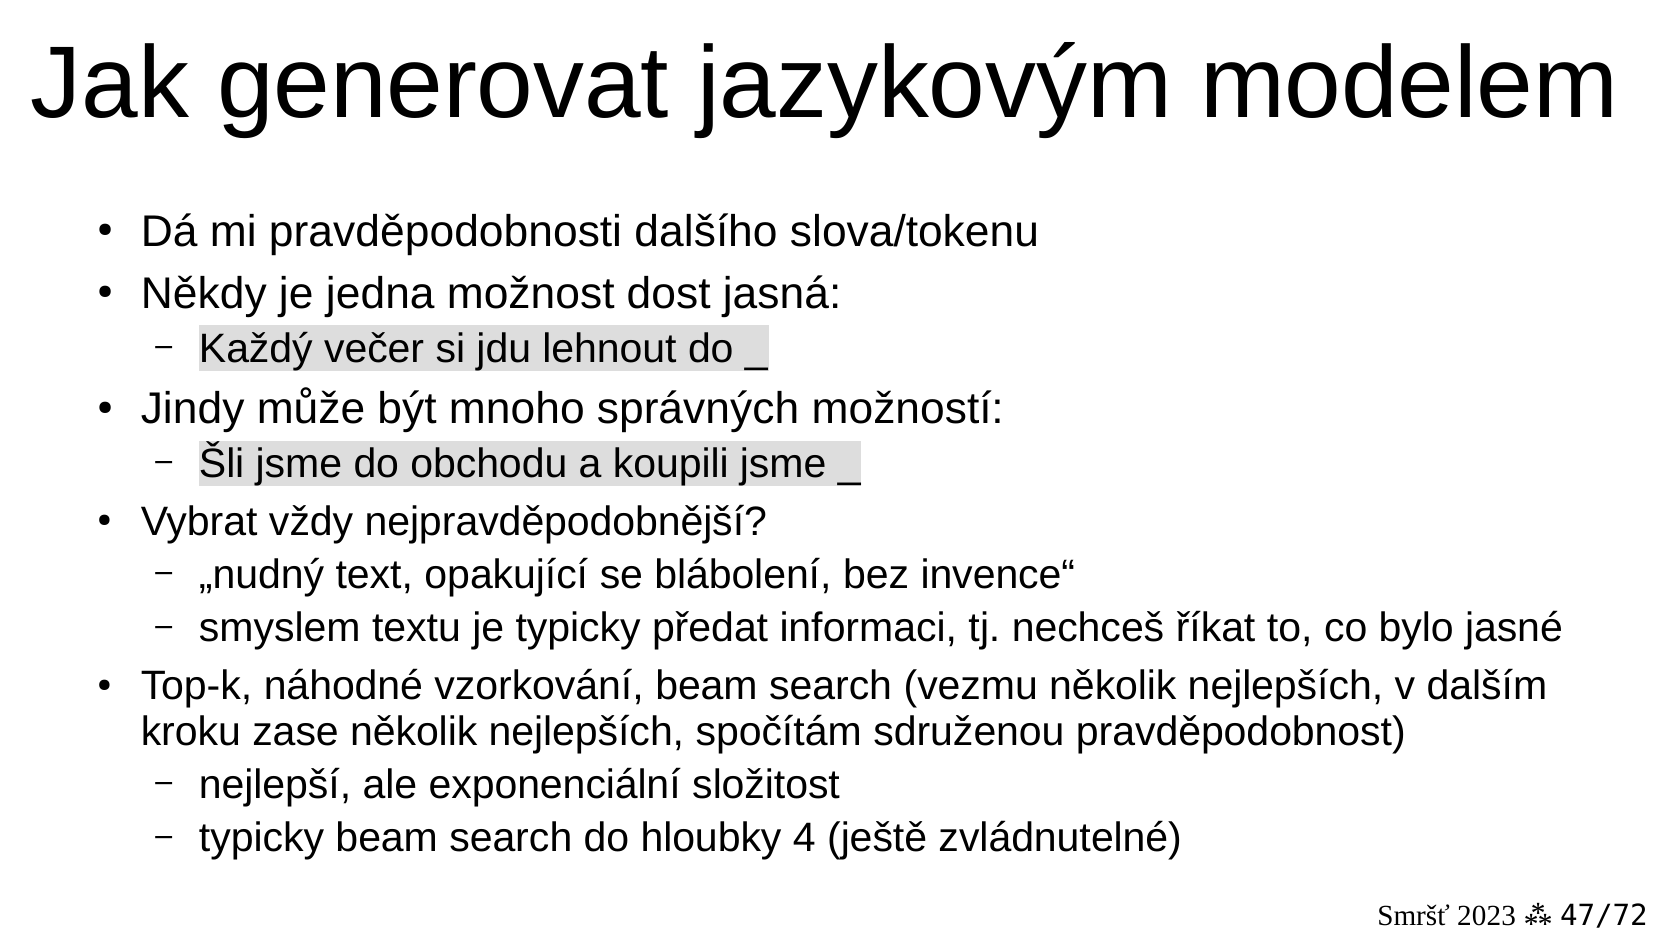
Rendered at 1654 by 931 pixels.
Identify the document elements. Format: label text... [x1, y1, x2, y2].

list Dá mi pravděpodobnosti dalšího slova/tokenu Někdy je jedna možnost dost jasná: Každý večer si jdu lehnout do _ Jindy může být mnoho správných možností: Šli jsme do obchodu a koupili jsme _ Vybrat vždy nejpravděpodobnější? „nudný text, opakující se blábolení, bez invence“ smyslem textu je typicky předat informaci, tj. nechceš říkat to, co bylo jasné Top-k, náhodné vzorkování, beam search (vezmu několik nejlepších, v dalším kroku zase několik nejlepších, spočítám sdruženou pravděpodobnost) nejlepší, ale exponenciální složitost typicky beam search do hloubky 4 (ještě zvládnutelné) [82, 206, 1571, 903]
title Jak generovat jazykovým modelem [0, 13, 1651, 151]
